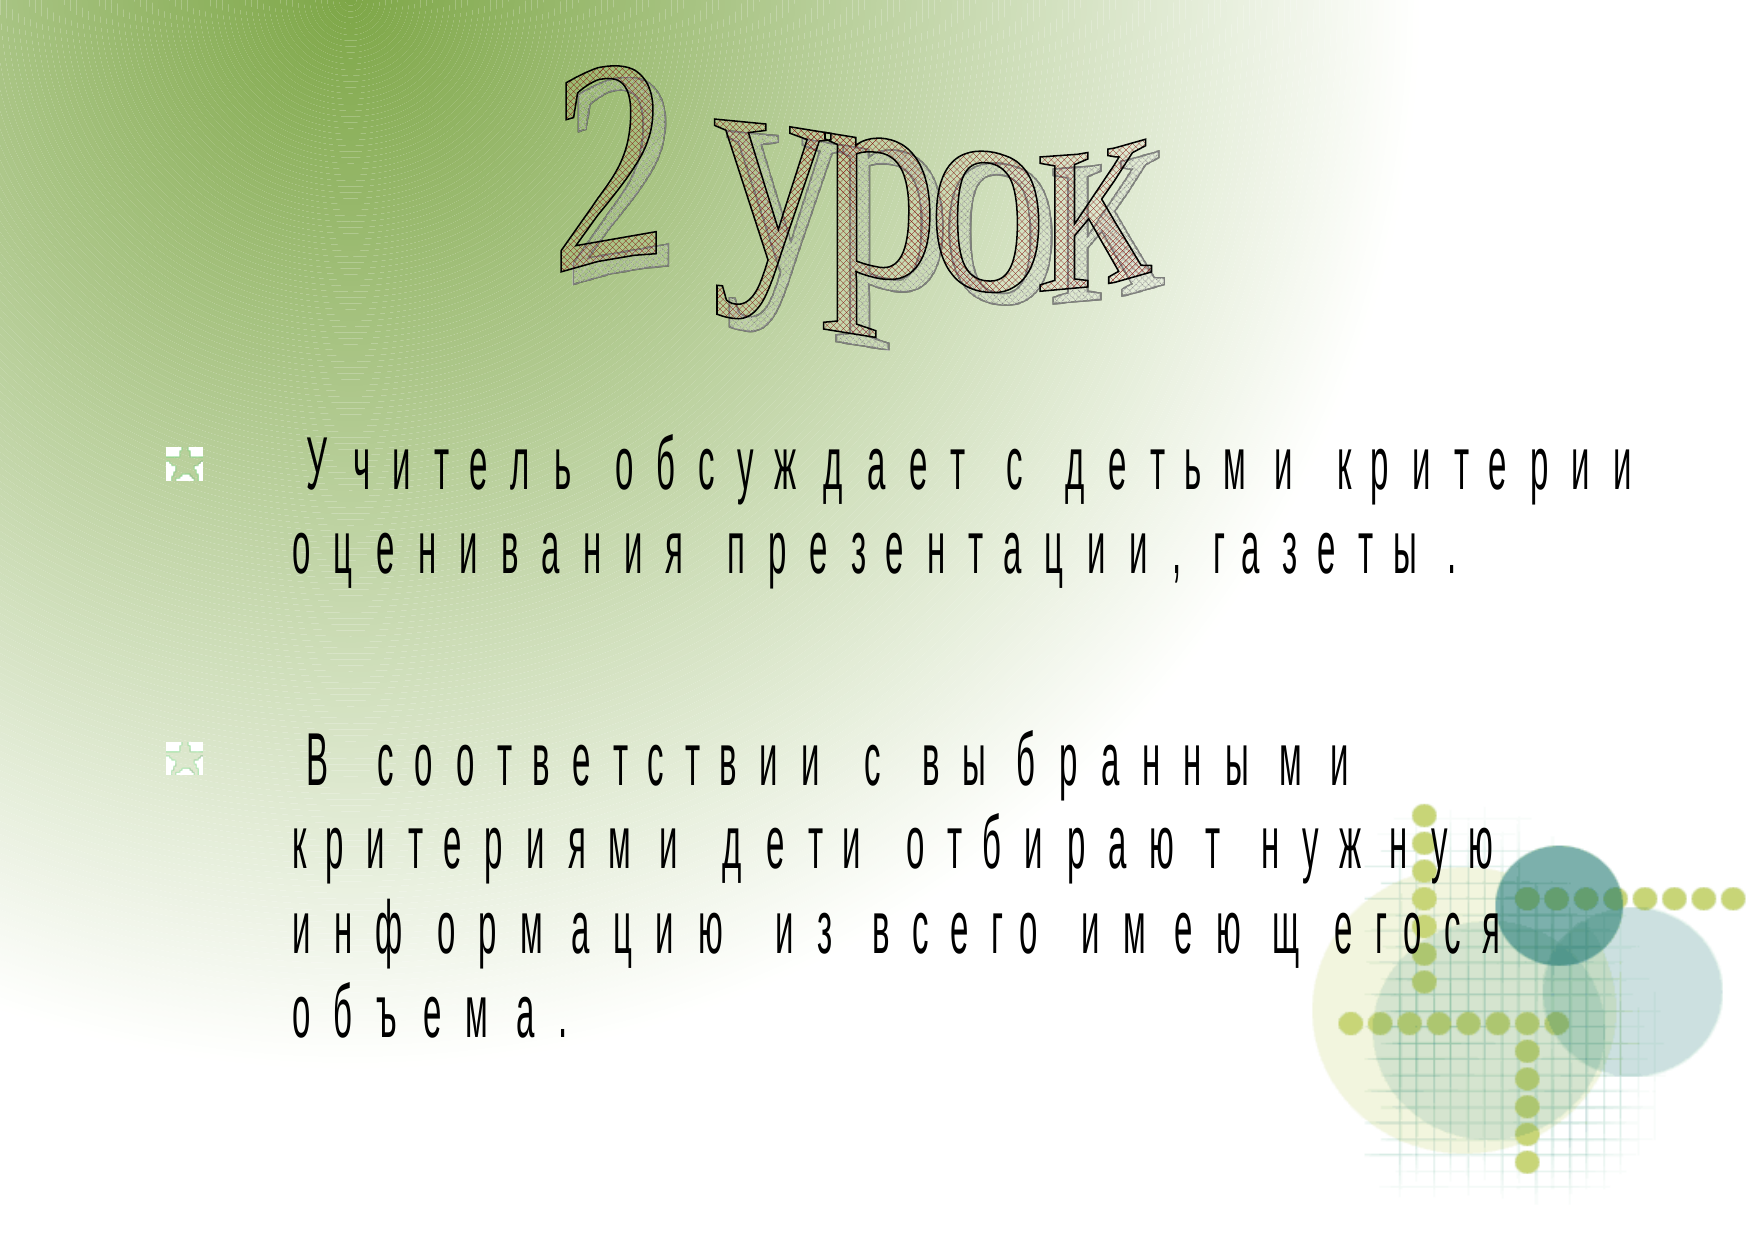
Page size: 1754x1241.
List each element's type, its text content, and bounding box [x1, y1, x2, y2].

picture [151, 414, 1754, 1211]
text_box 2 урок [714, 119, 930, 338]
text_box 2 урок [936, 151, 1039, 293]
text_box 2 урок [561, 65, 657, 272]
text_box 2 урок [1040, 139, 1152, 292]
